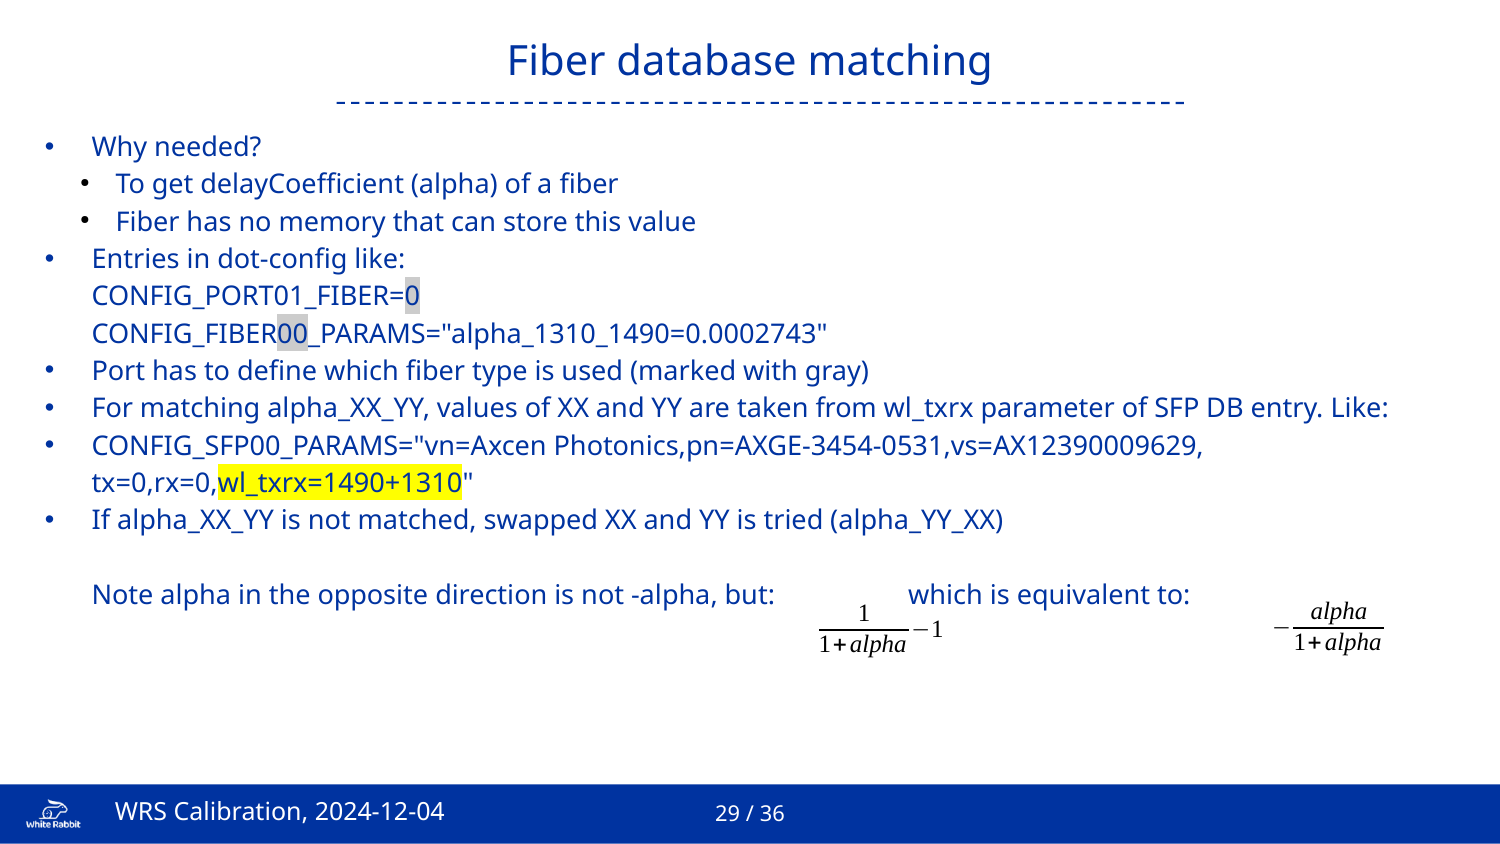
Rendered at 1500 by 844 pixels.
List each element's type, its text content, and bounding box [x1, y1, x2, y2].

chart [1265, 597, 1391, 657]
chart [810, 599, 950, 659]
title Fiber database matching [0, 0, 1500, 117]
slide_number <number> / 36 [0, 791, 1500, 837]
text_box Why needed? To get delayCoefficient (alpha) of a fiber Fiber has no memory that can store this value Entries in dot-config like: CONFIG_PORT01_FIBER=0 CONFIG_FIBER00_PARAMS="alpha_1310_1490=0.0002743" Port has to define which fiber type is used (marked with gray) For matching alpha_XX_YY, values of XX and YY are taken from wl_txrx parameter of SFP DB entry. Like: CONFIG_SFP00_PARAMS="vn=Axcen Photonics,pn=AXGE-3454-0531,vs=AX12390009629, tx=0,rx=0,wl_txrx=1490+1310" If alpha_XX_YY is not matched, swapped XX and YY is tried (alpha_YY_XX) Note alpha in the opposite direction is not -alpha, but: which is equivalent to: [30, 117, 1477, 618]
